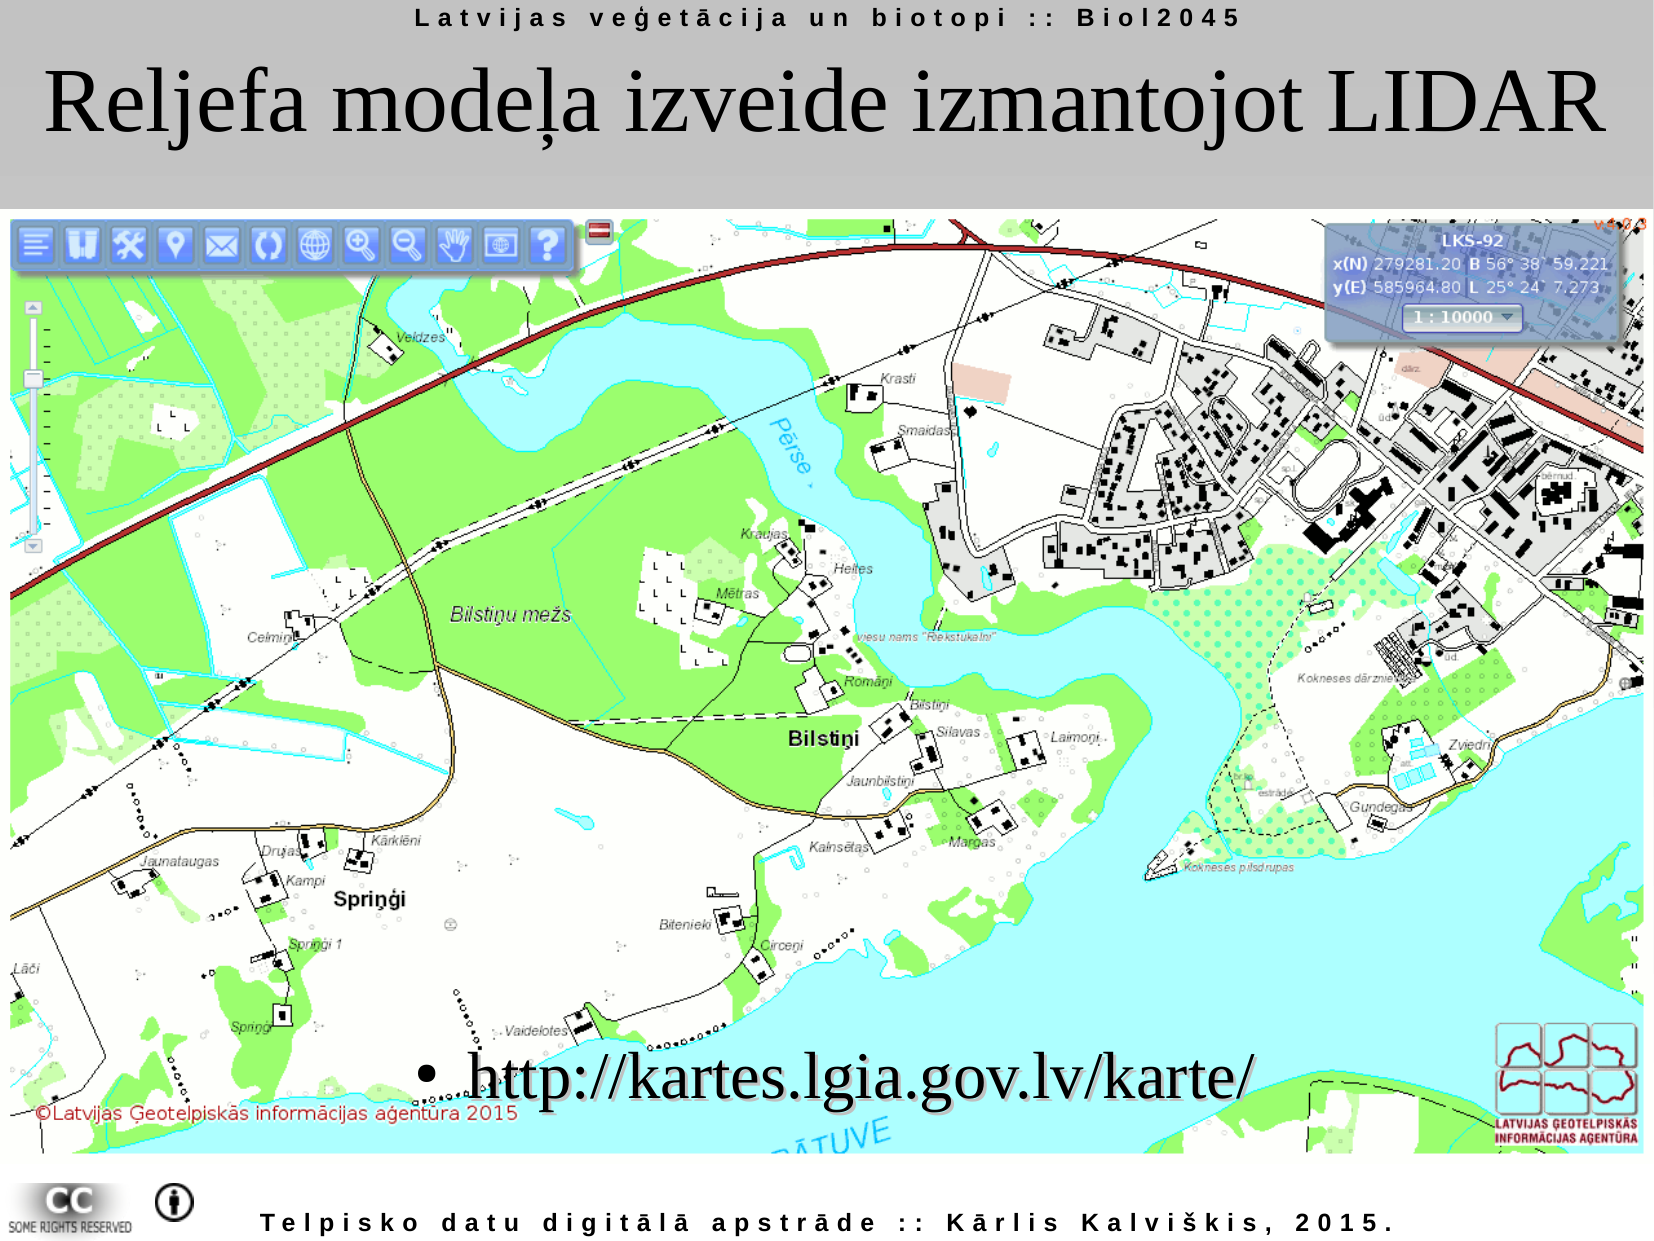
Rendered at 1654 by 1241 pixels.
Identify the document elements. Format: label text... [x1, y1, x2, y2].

picture [0, 0, 1654, 1241]
list http://kartes.lgia.gov.lv/karte/ [82, 289, 1571, 1113]
title Reljefa modeļa izveide izmantojot LIDAR [29, 49, 1625, 296]
